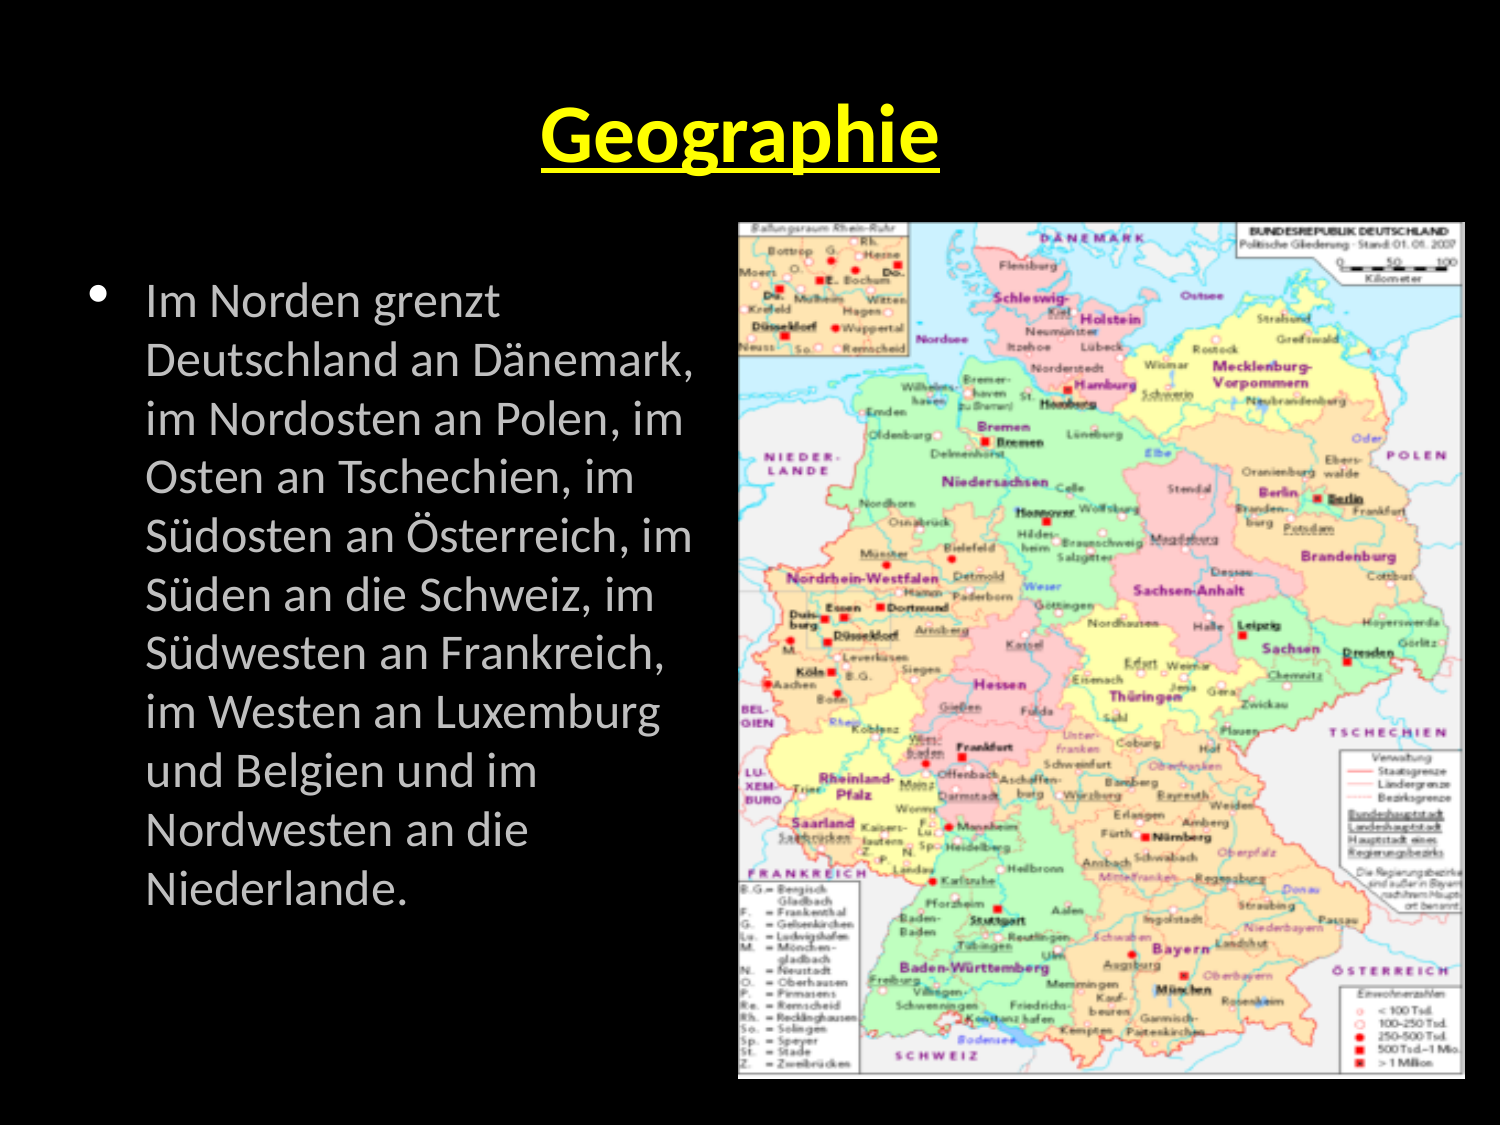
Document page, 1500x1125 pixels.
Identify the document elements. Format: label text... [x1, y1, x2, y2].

title Geographie [75, 44, 1425, 233]
list Im Norden grenzt Deutschland an Dänemark, im Nordosten an Polen, im Osten an Tschechien, im Südosten an Österreich, im Süden an die Schweiz, im Südwesten an Frankreich, im Westen an Luxemburg und Belgien und im Nordwesten an die Niederlande. [75, 262, 738, 1006]
picture [738, 222, 1465, 1079]
